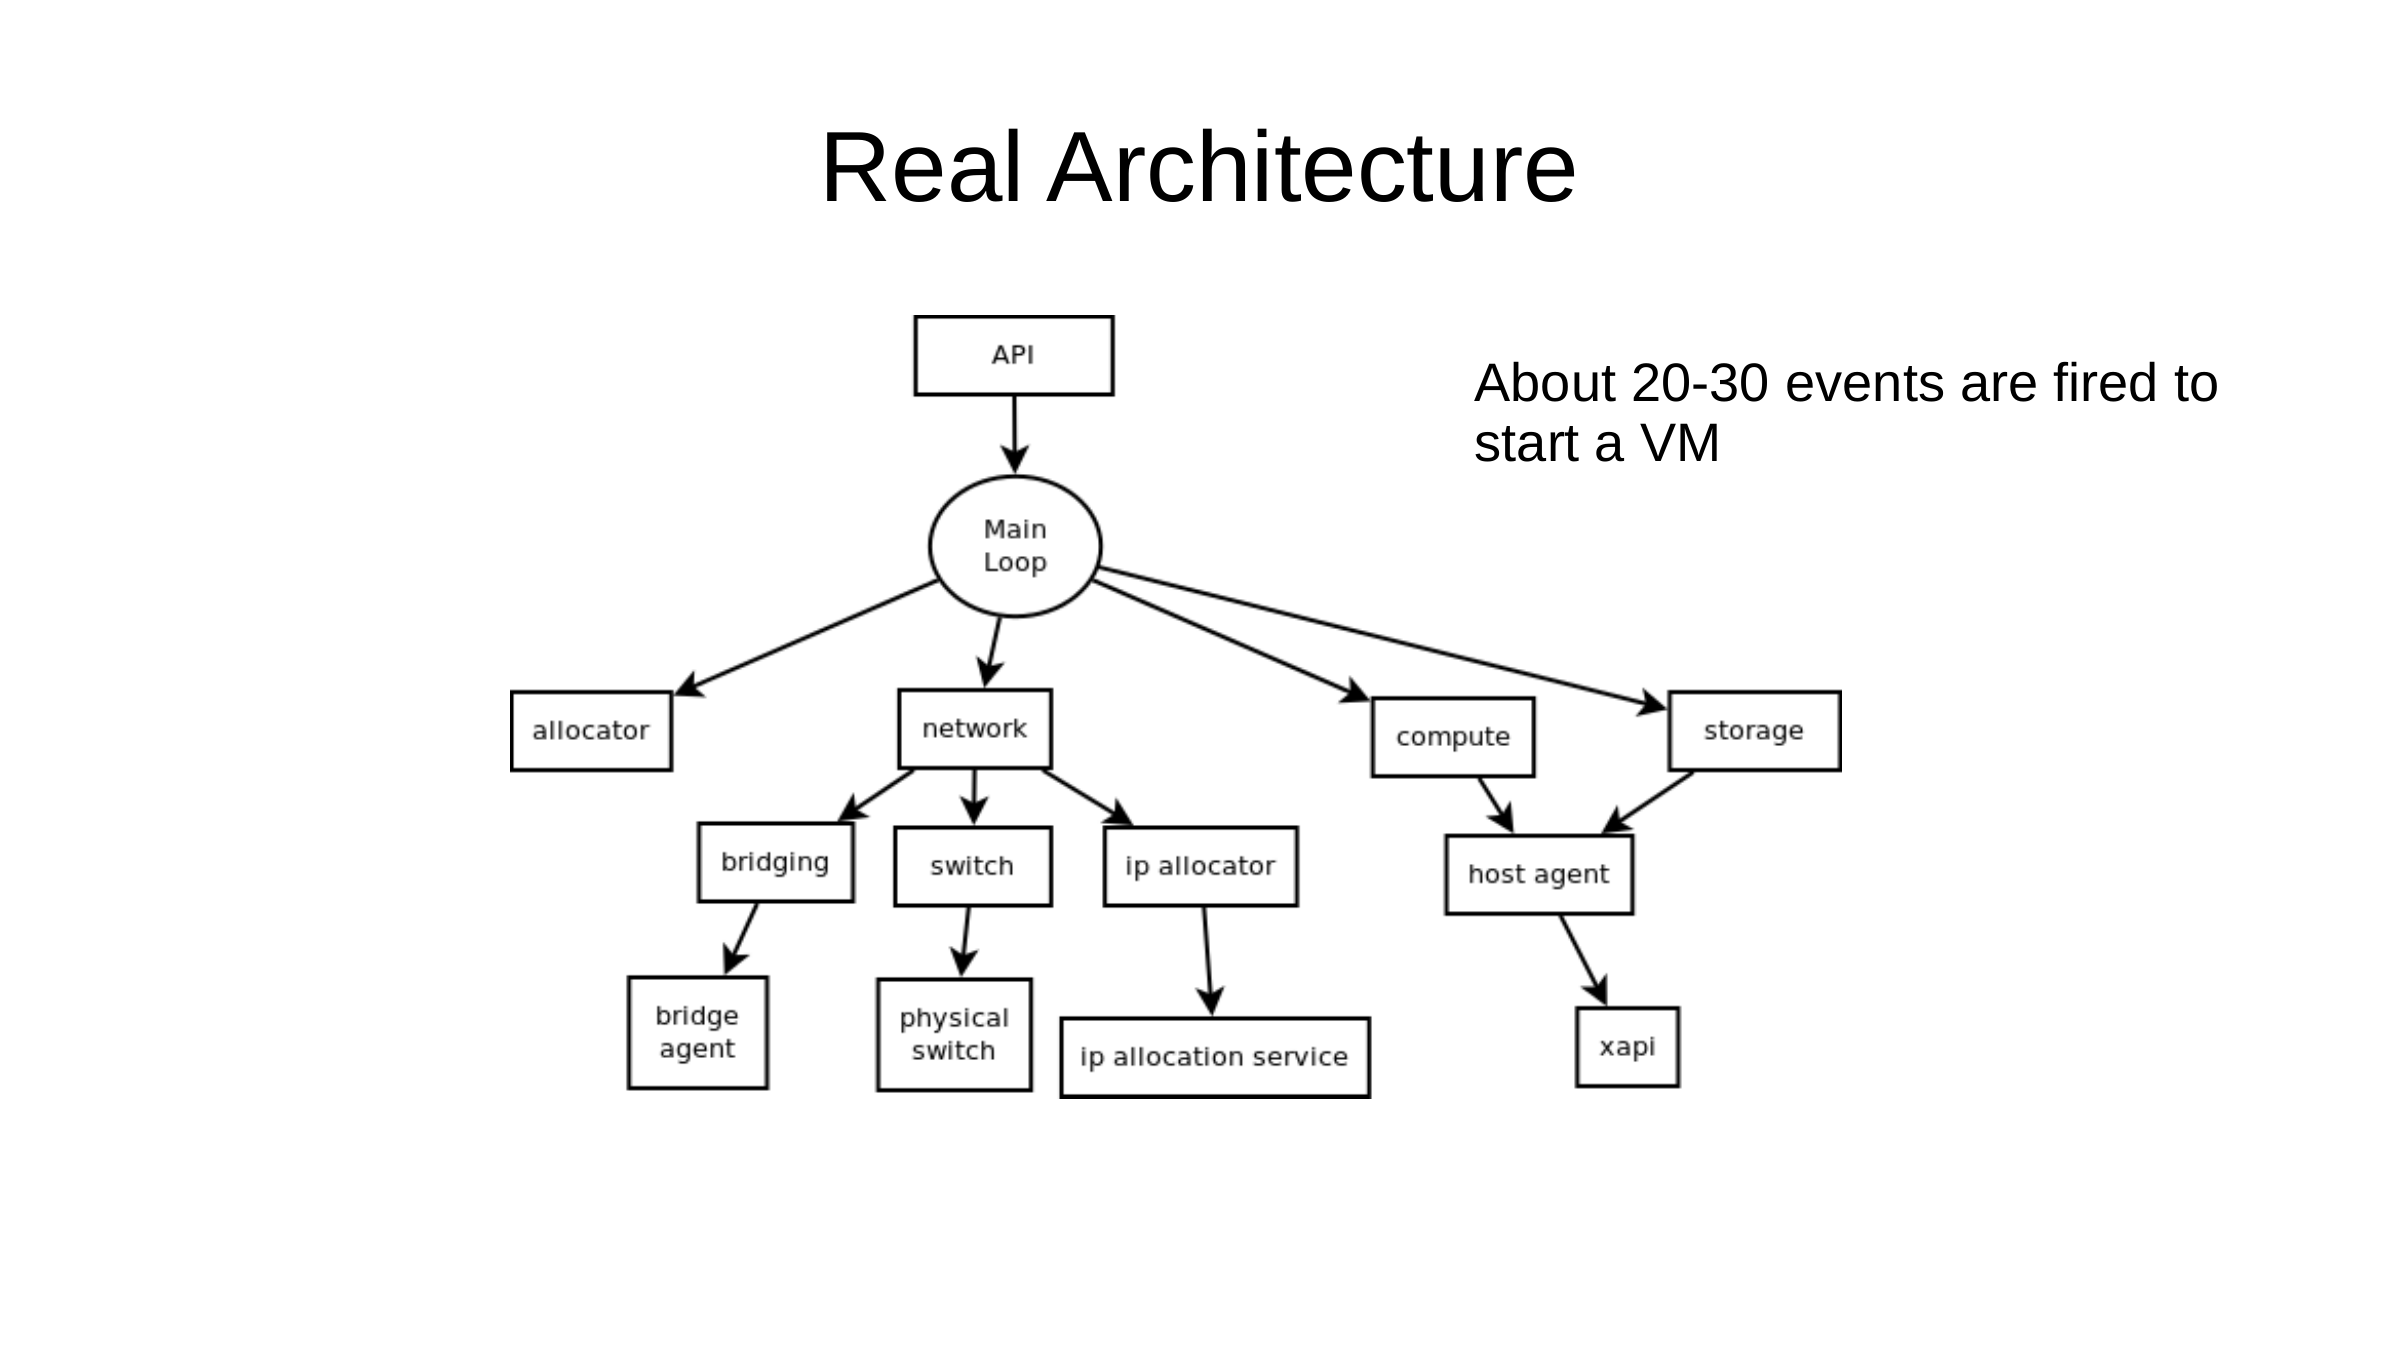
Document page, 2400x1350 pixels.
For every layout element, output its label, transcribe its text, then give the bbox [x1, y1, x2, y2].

picture [510, 315, 1842, 1099]
title Real Architecture [120, 53, 2280, 280]
text_box About 20-30 events are fired to start a VM [1459, 345, 2236, 481]
